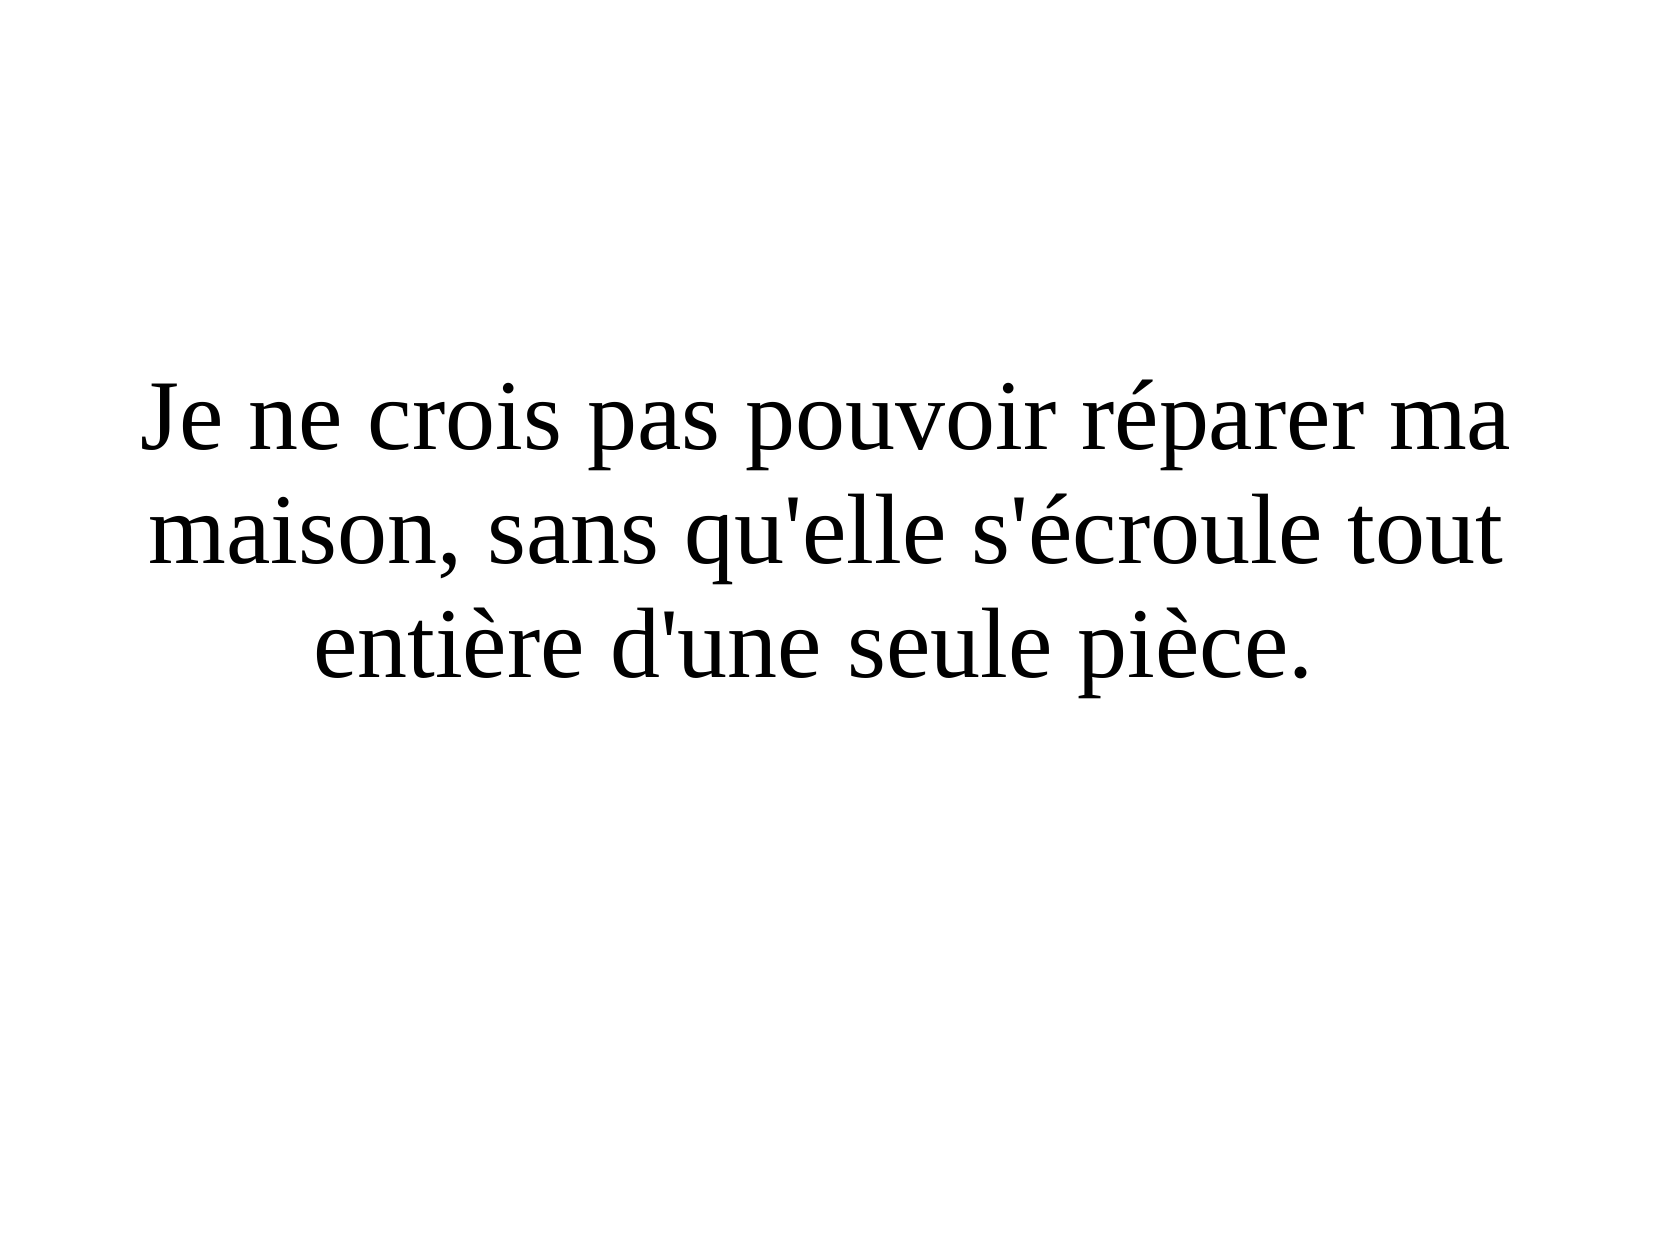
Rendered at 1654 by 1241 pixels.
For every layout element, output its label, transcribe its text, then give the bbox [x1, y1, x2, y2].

text_box Je ne crois pas pouvoir réparer ma maison, sans qu'elle s'écroule tout entière d'une seule pièce. [82, 49, 1571, 1010]
